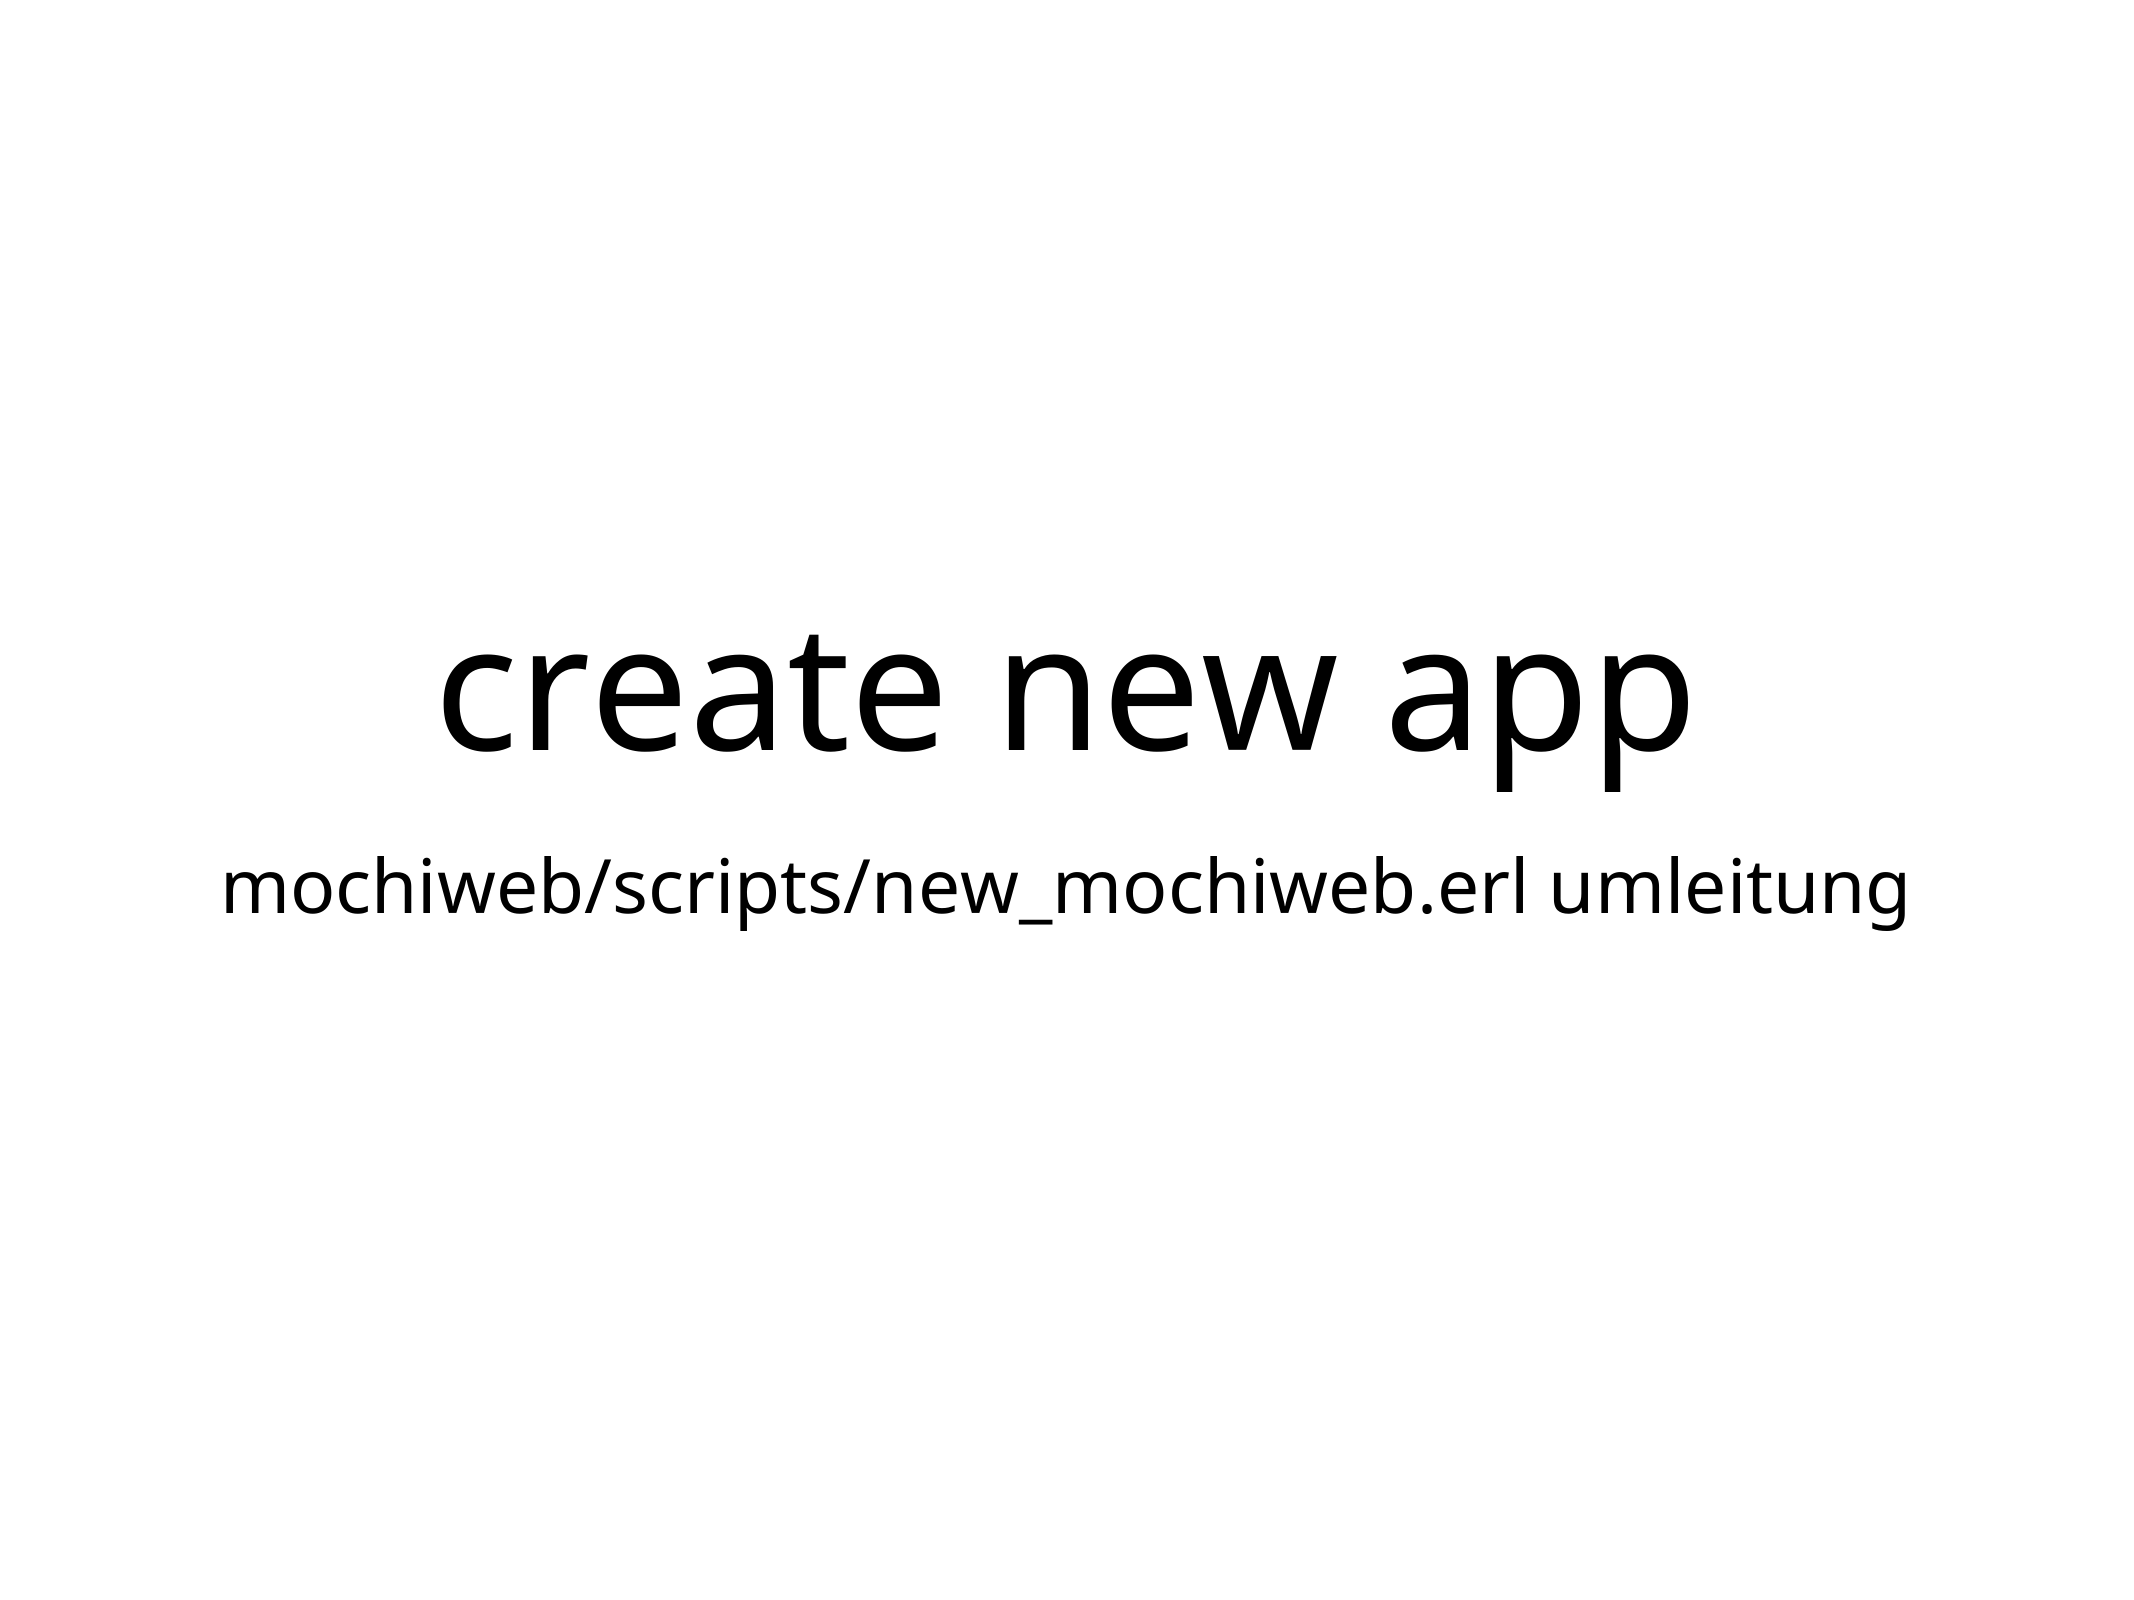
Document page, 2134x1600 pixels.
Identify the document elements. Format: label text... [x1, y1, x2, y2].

list mochiweb/scripts/new_mochiweb.erl umleitung [208, 824, 1925, 1104]
title create new app [208, 268, 1925, 811]
